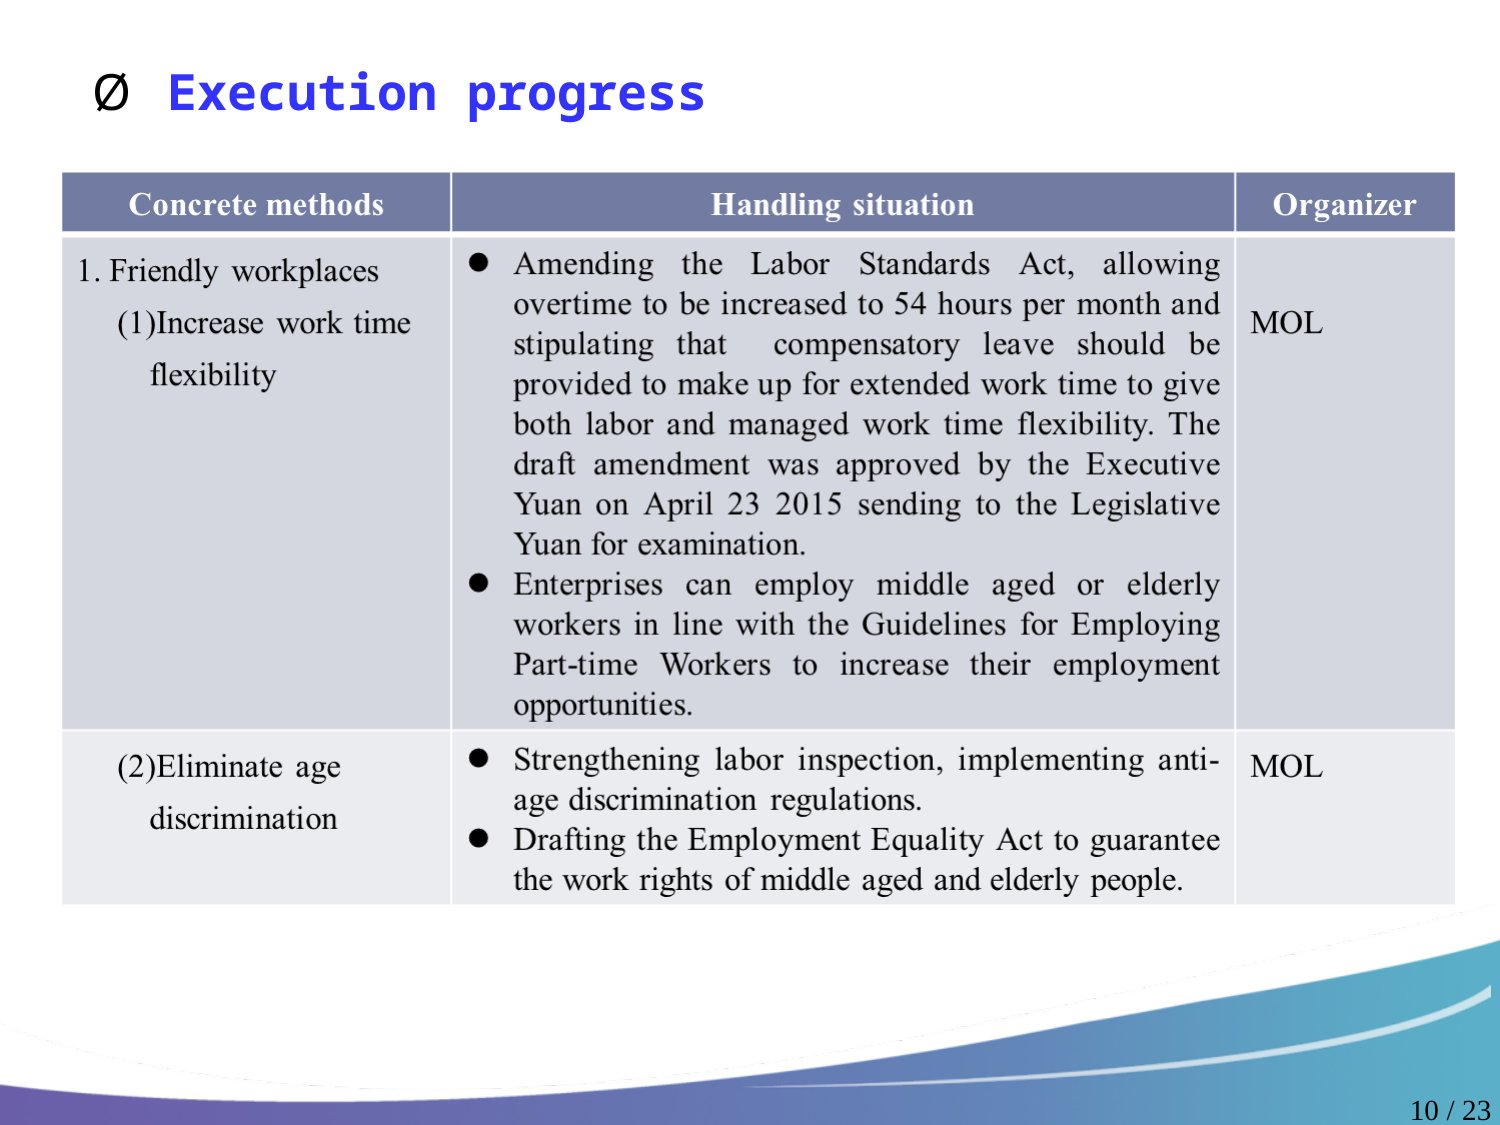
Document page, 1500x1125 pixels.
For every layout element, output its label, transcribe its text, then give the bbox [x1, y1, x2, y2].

picture [61, 172, 1456, 919]
text_box Execution progress [17, 26, 1482, 161]
